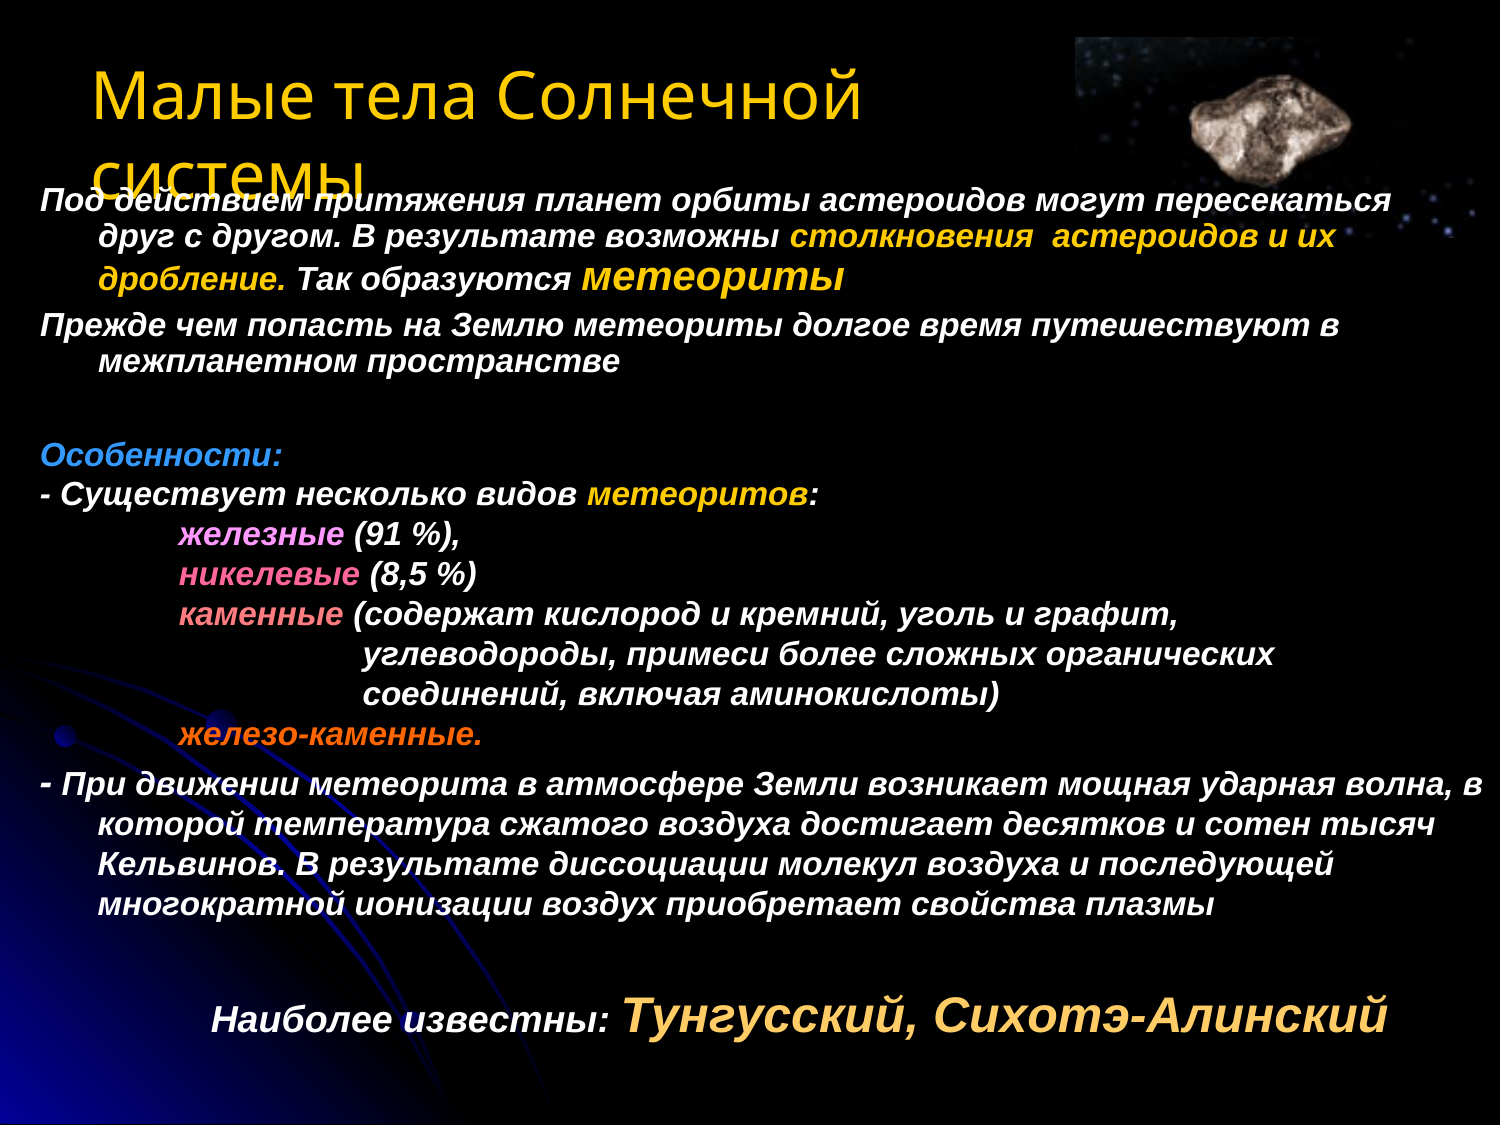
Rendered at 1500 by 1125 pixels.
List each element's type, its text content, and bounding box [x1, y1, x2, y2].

text_box Под действием притяжения планет орбиты астероидов могут пересекаться друг с другом. В результате возможны столкновения астероидов и их дробление. Так образуются метеориты Прежде чем попасть на Землю метеориты долгое время путешествуют в межпланетном пространстве [24, 174, 1413, 424]
text_box - При движении метеорита в атмосфере Земли возникает мощная ударная волна, в которой температура сжатого воздуха достигает десятков и сотен тысяч Кельвинов. В результате диссоциации молекул воздуха и последующей многократной ионизации воздух приобретает свойства плазмы [24, 749, 1500, 931]
text_box Наиболее известны: Тунгусский, Сихотэ-Алинский [196, 974, 1414, 1051]
picture [1074, 37, 1476, 238]
text_box Малые тела Солнечной системы [74, 45, 1088, 163]
text_box Особенности: - Существует несколько видов метеоритов: железные (91 %), никелевые (8,5 %) каменные (содержат кислород и кремний, уголь и графит, углеводороды, примеси более сложных органических соединений, включая аминокислоты) железо-каменные. [24, 424, 1476, 749]
